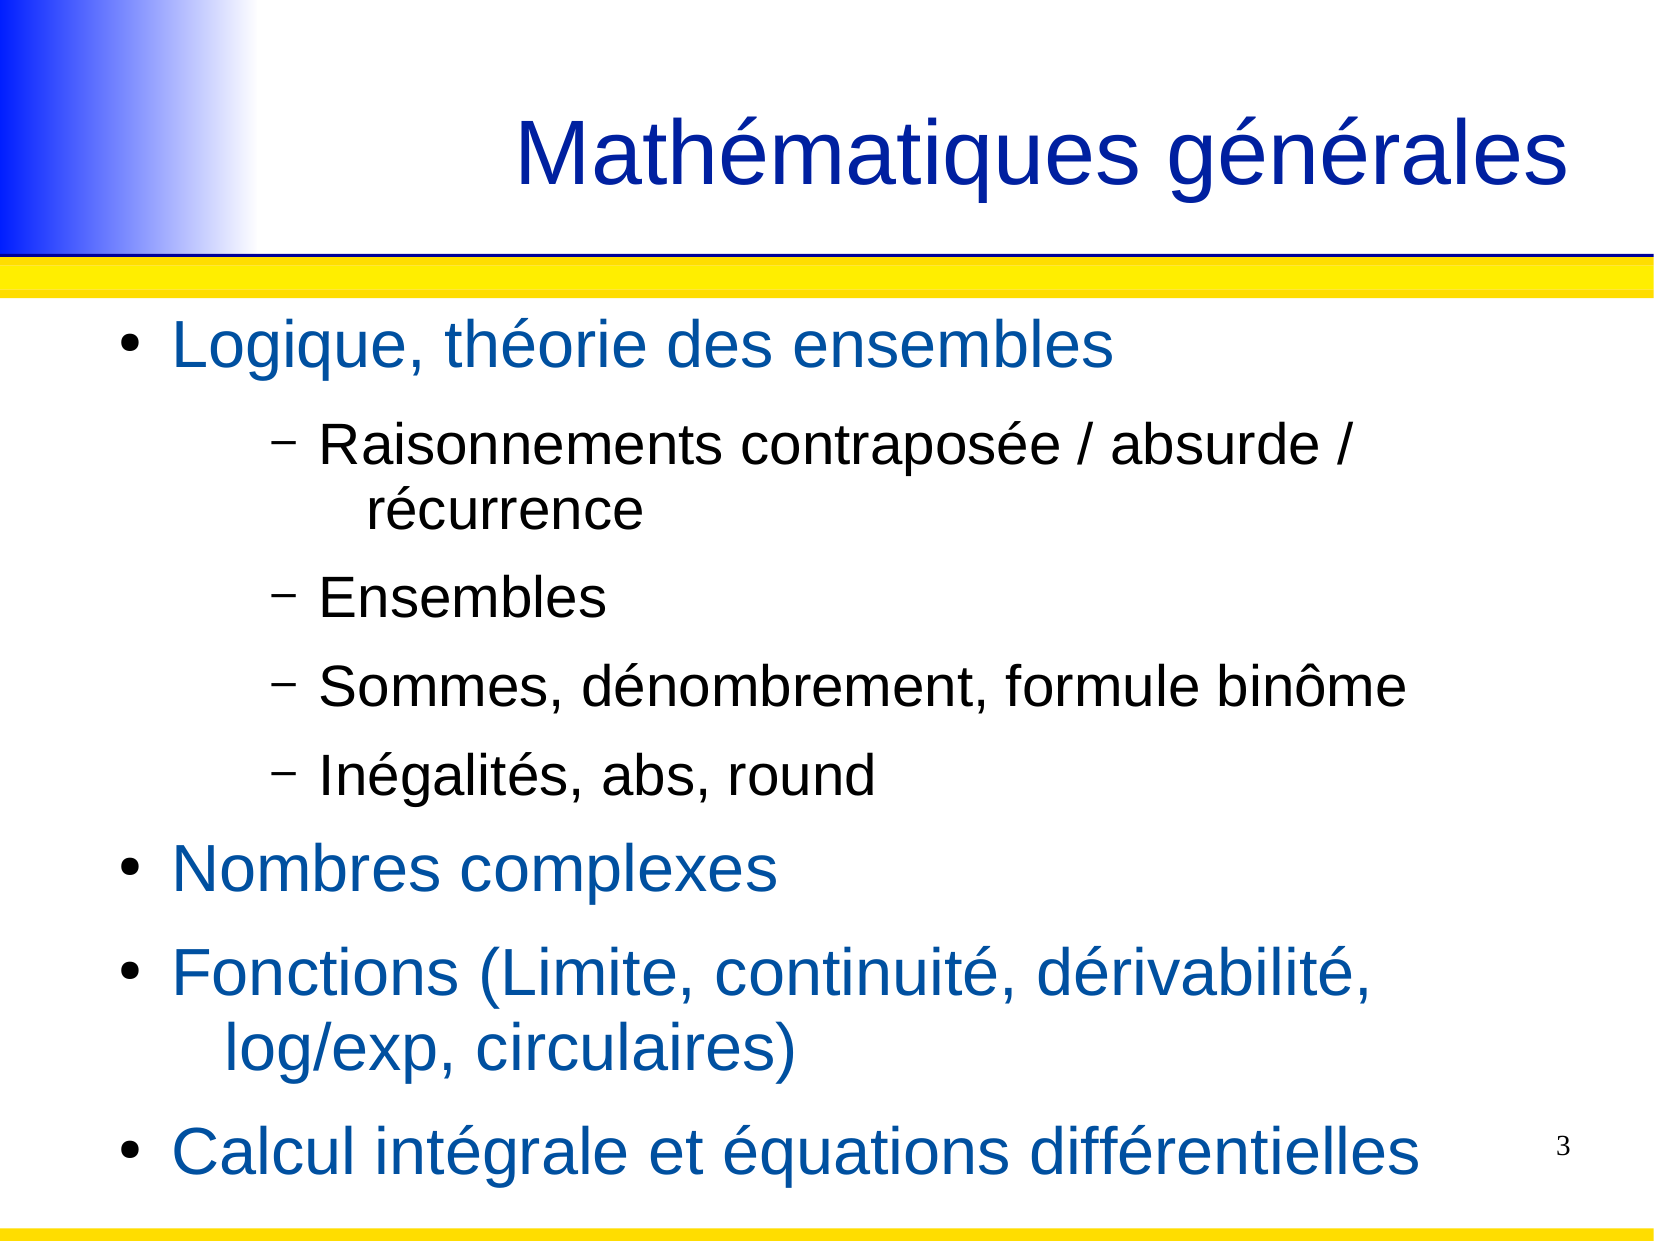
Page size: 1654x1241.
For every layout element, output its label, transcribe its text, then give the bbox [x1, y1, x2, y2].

list Logique, théorie des ensembles Raisonnements contraposée / absurde / récurrence Ensembles Sommes, dénombrement, formule binôme Inégalités, abs, round Nombres complexes Fonctions (Limite, continuité, dérivabilité, log/exp, circulaires) Calcul intégrale et équations différentielles [82, 307, 1571, 1190]
title Mathématiques générales [372, 49, 1571, 257]
